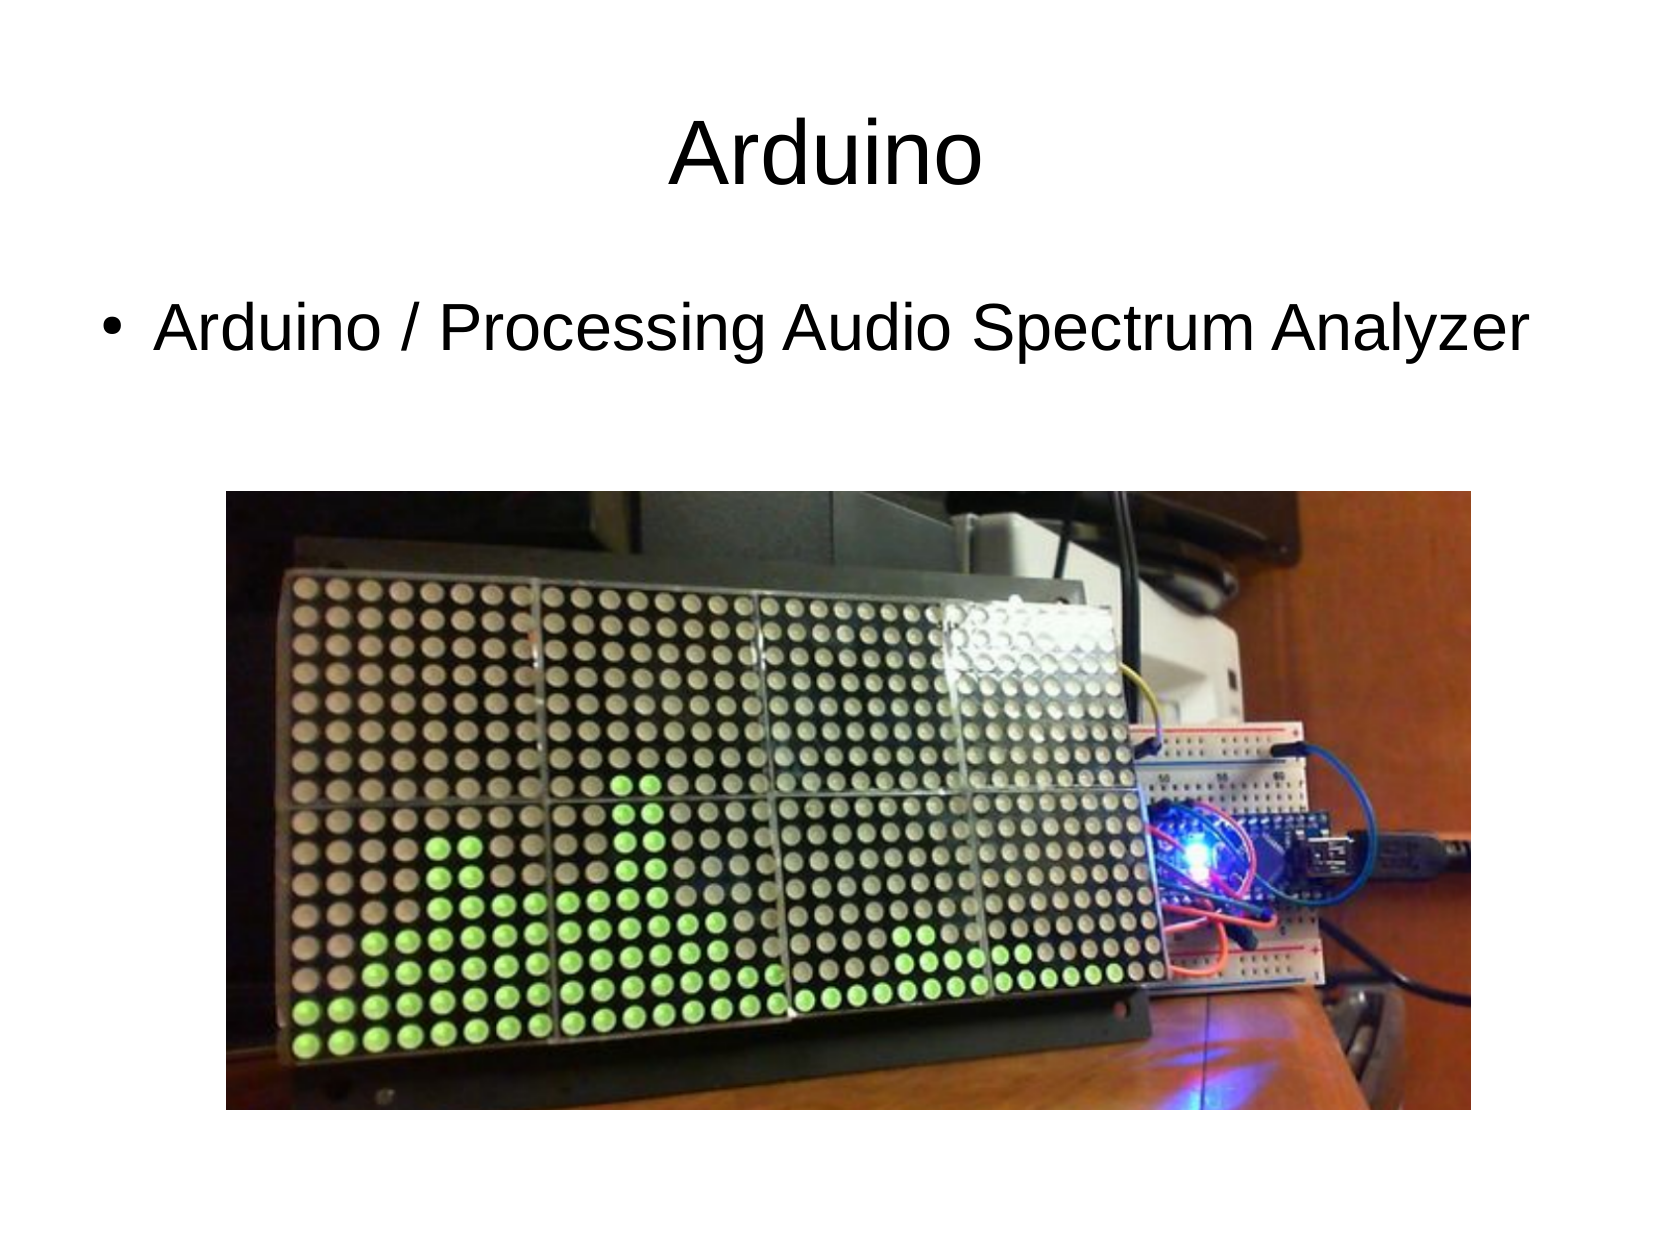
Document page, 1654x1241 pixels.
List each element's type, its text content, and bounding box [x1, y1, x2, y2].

title Arduino [82, 49, 1571, 257]
picture [226, 491, 1471, 1111]
list Arduino / Processing Audio Spectrum Analyzer [82, 290, 1571, 1010]
